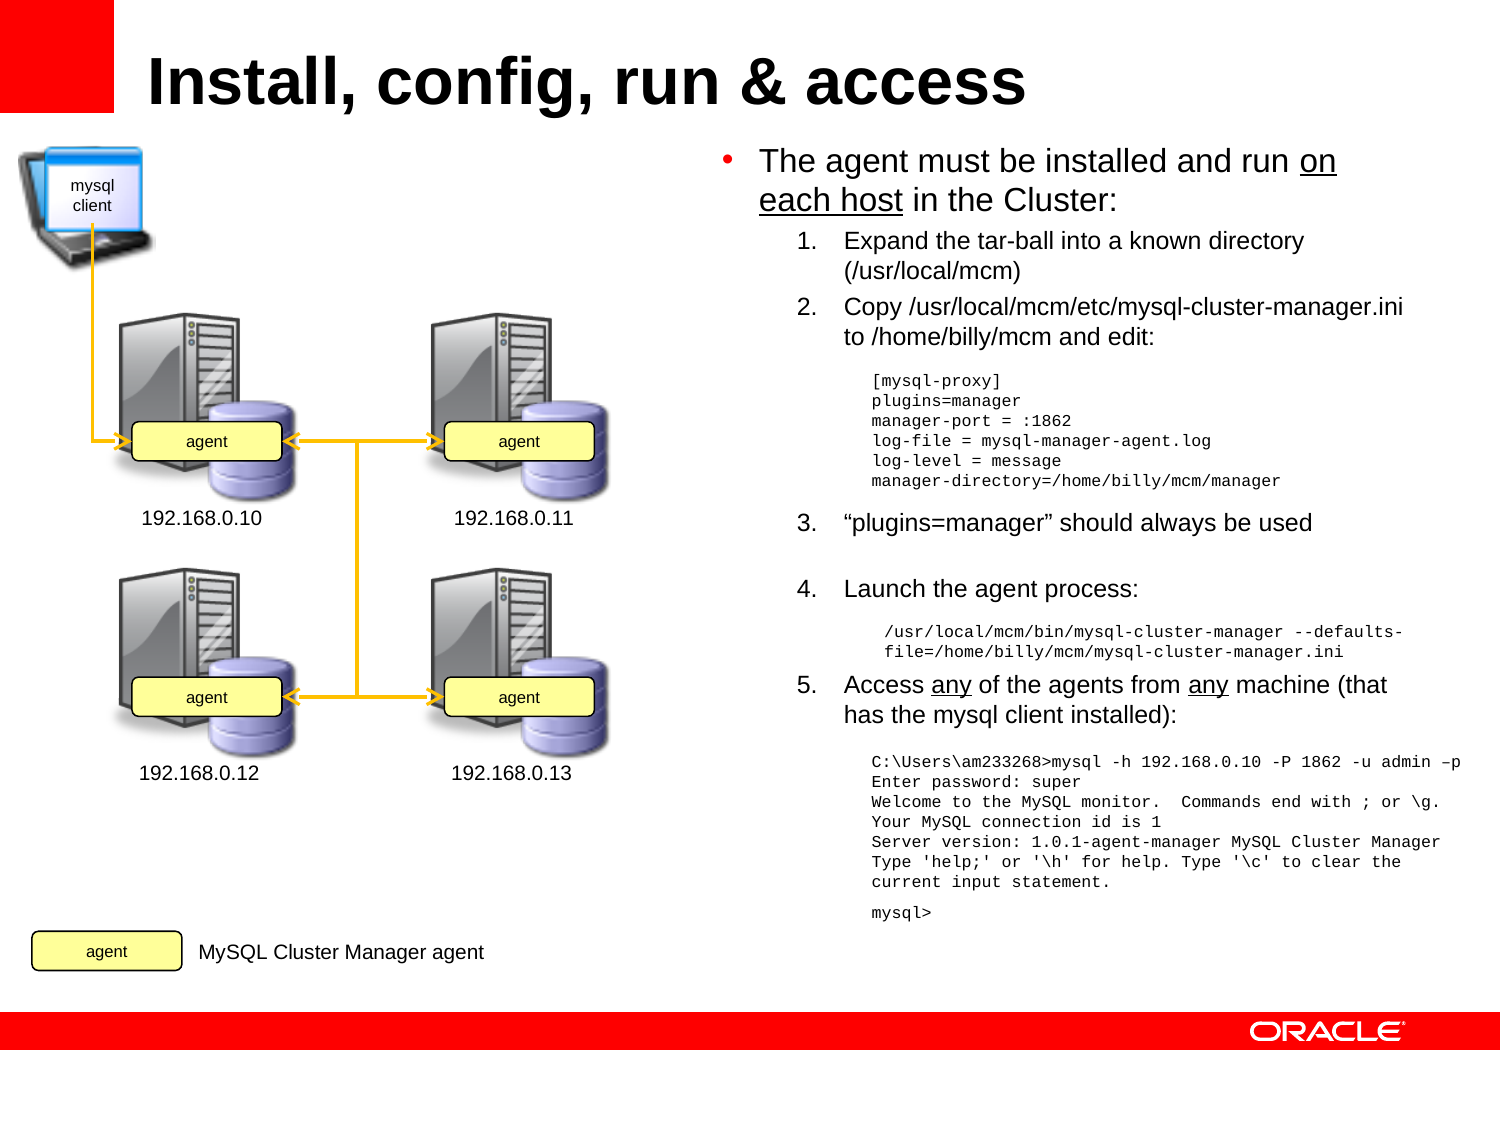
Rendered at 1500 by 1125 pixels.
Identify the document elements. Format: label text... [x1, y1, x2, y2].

text_box agent [131, 677, 282, 717]
list The agent must be installed and run on each host in the Cluster: Expand the tar-ball into a known directory (/usr/local/mcm) Copy /usr/local/mcm/etc/mysql-cluster-manager.ini to /home/billy/mcm and edit: “plugins=manager” should always be used Launch the agent process: Access any of the agents from any machine (that has the mysql client installed): [706, 131, 1432, 994]
text_box 192.168.0.12 [123, 752, 275, 793]
picture [94, 564, 307, 765]
text_box agent [31, 931, 182, 971]
text_box /usr/local/mcm/bin/mysql-cluster-manager --defaults-file=/home/billy/mcm/mysql-cluster-manager.ini [869, 613, 1432, 669]
picture [18, 139, 156, 278]
text_box MySQL Cluster Manager agent [183, 931, 500, 972]
picture [94, 309, 307, 509]
title Install, config, run & access [147, 8, 1392, 119]
text_box 192.168.0.11 [439, 496, 590, 538]
picture [406, 309, 620, 509]
text_box C:\Users\am233268>mysql -h 192.168.0.10 -P 1862 -u admin –p Enter password: super Welcome to the MySQL monitor. Commands end with ; or \g. Your MySQL connection id is 1 Server version: 1.0.1-agent-manager MySQL Cluster Manager Type 'help;' or '\h' for help. Type '\c' to clear the current input statement. mysql> [856, 743, 1482, 930]
text_box [mysql-proxy] plugins=manager manager-port = :1862 log-file = mysql-manager-agent.log log-level = message manager-directory=/home/billy/mcm/manager [856, 362, 1298, 518]
picture [0, 1012, 1500, 1050]
text_box agent [444, 677, 595, 717]
text_box agent [131, 421, 282, 461]
picture [406, 564, 620, 765]
text_box mysql client [48, 164, 137, 224]
text_box agent [444, 421, 595, 461]
text_box 192.168.0.13 [436, 752, 587, 793]
text_box 192.168.0.10 [126, 496, 278, 538]
picture [0, 0, 114, 113]
